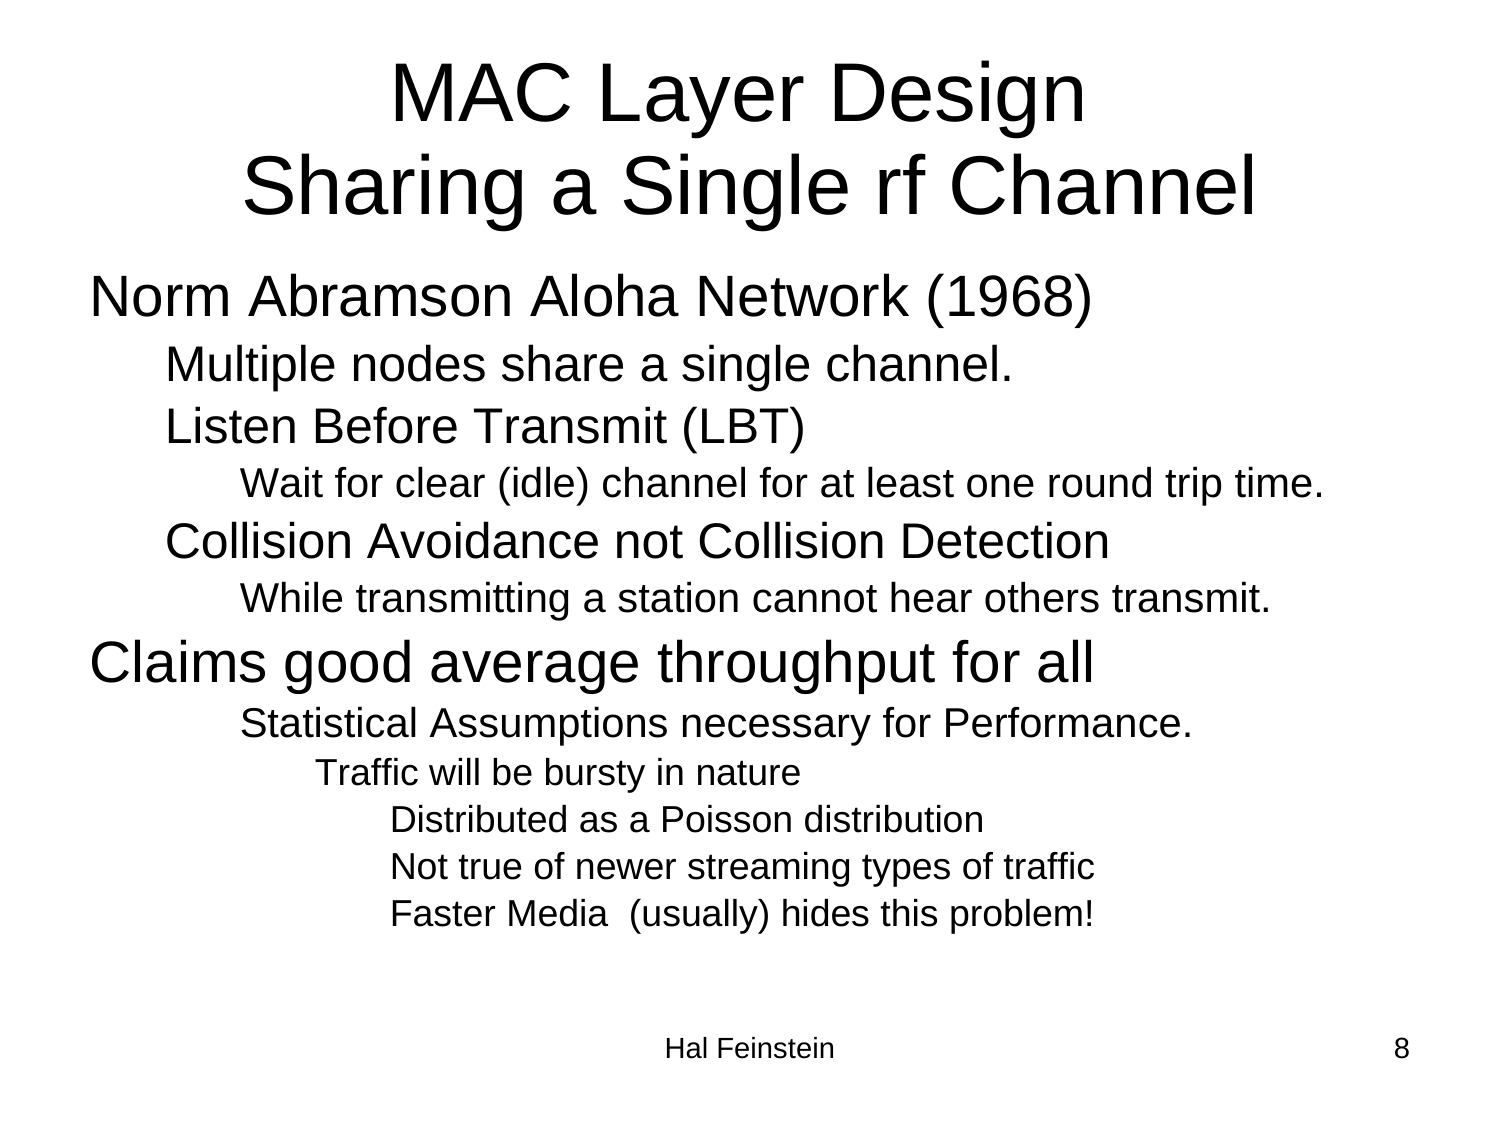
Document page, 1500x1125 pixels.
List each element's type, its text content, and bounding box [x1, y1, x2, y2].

list Norm Abramson Aloha Network (1968) Multiple nodes share a single channel. Listen Before Transmit (LBT) Wait for clear (idle) channel for at least one round trip time. Collision Avoidance not Collision Detection While transmitting a station cannot hear others transmit. Claims good average throughput for all Statistical Assumptions necessary for Performance. Traffic will be bursty in nature Distributed as a Poisson distribution Not true of newer streaming types of traffic Faster Media (usually) hides this problem! [75, 262, 1426, 1033]
title MAC Layer Design Sharing a Single rf Channel [75, 31, 1426, 247]
